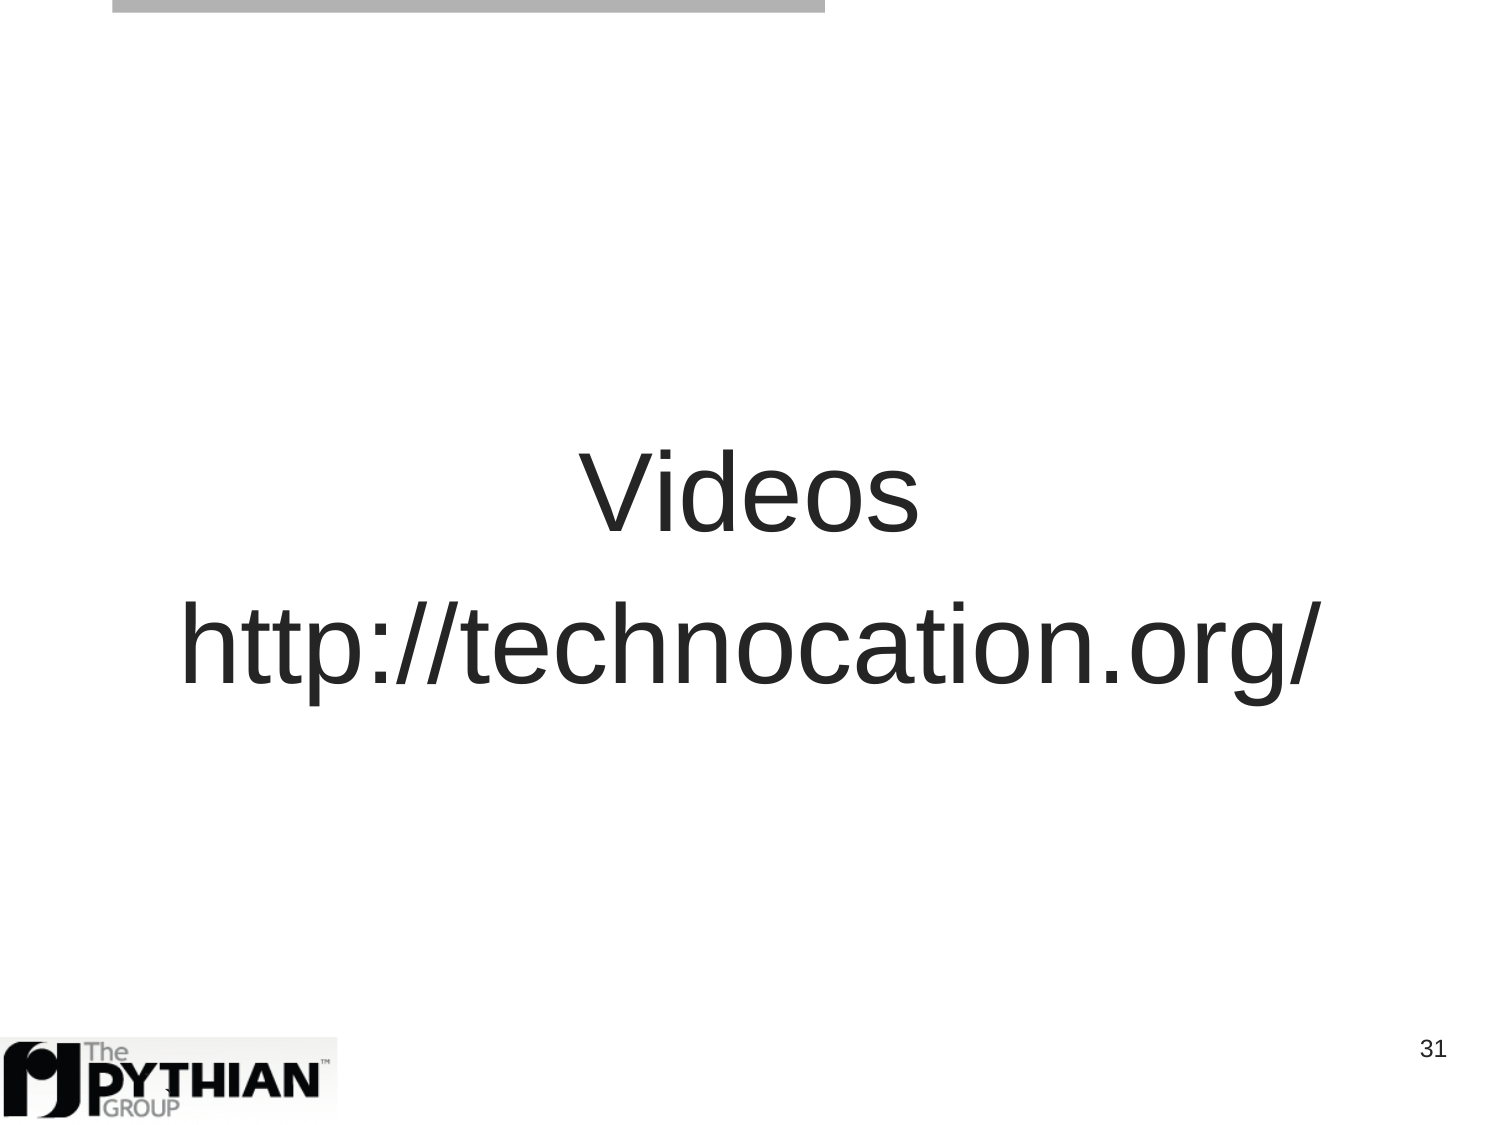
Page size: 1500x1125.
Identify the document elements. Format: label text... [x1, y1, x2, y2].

text_box Videos http://technocation.org/ [0, 0, 1500, 1125]
